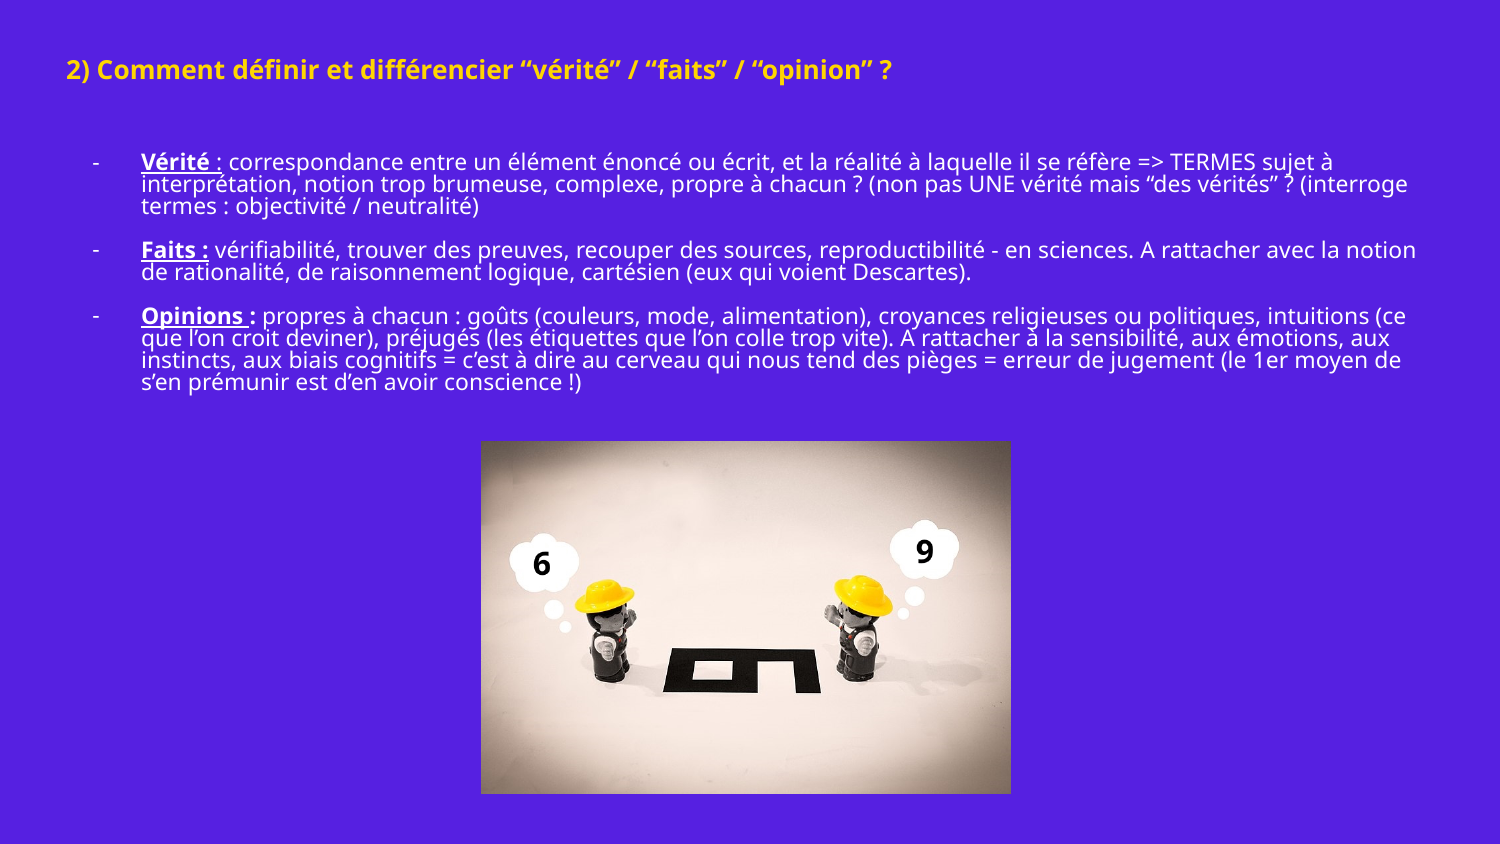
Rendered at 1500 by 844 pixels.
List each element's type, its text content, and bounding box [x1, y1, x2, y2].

picture [481, 441, 1011, 794]
list Vérité : correspondance entre un élément énoncé ou écrit, et la réalité à laquelle il se réfère => TERMES sujet à interprétation, notion trop brumeuse, complexe, propre à chacun ? (non pas UNE vérité mais “des vérités” ? (interroge termes : objectivité / neutralité) Faits : vérifiabilité, trouver des preuves, recouper des sources, reproductibilité - en sciences. A rattacher avec la notion de rationalité, de raisonnement logique, cartésien (eux qui voient Descartes). Opinions : propres à chacun : goûts (couleurs, mode, alimentation), croyances religieuses ou politiques, intuitions (ce que l’on croit deviner), préjugés (les étiquettes que l’on colle trop vite). A rattacher à la sensibilité, aux émotions, aux instincts, aux biais cognitifs = c’est à dire au cerveau qui nous tend des pièges = erreur de jugement (le 1er moyen de s’en prémunir est d’en avoir conscience !) [51, 110, 1449, 268]
title 2) Comment définir et différencier “vérité” / “faits” / “opinion” ? [51, 38, 1449, 110]
